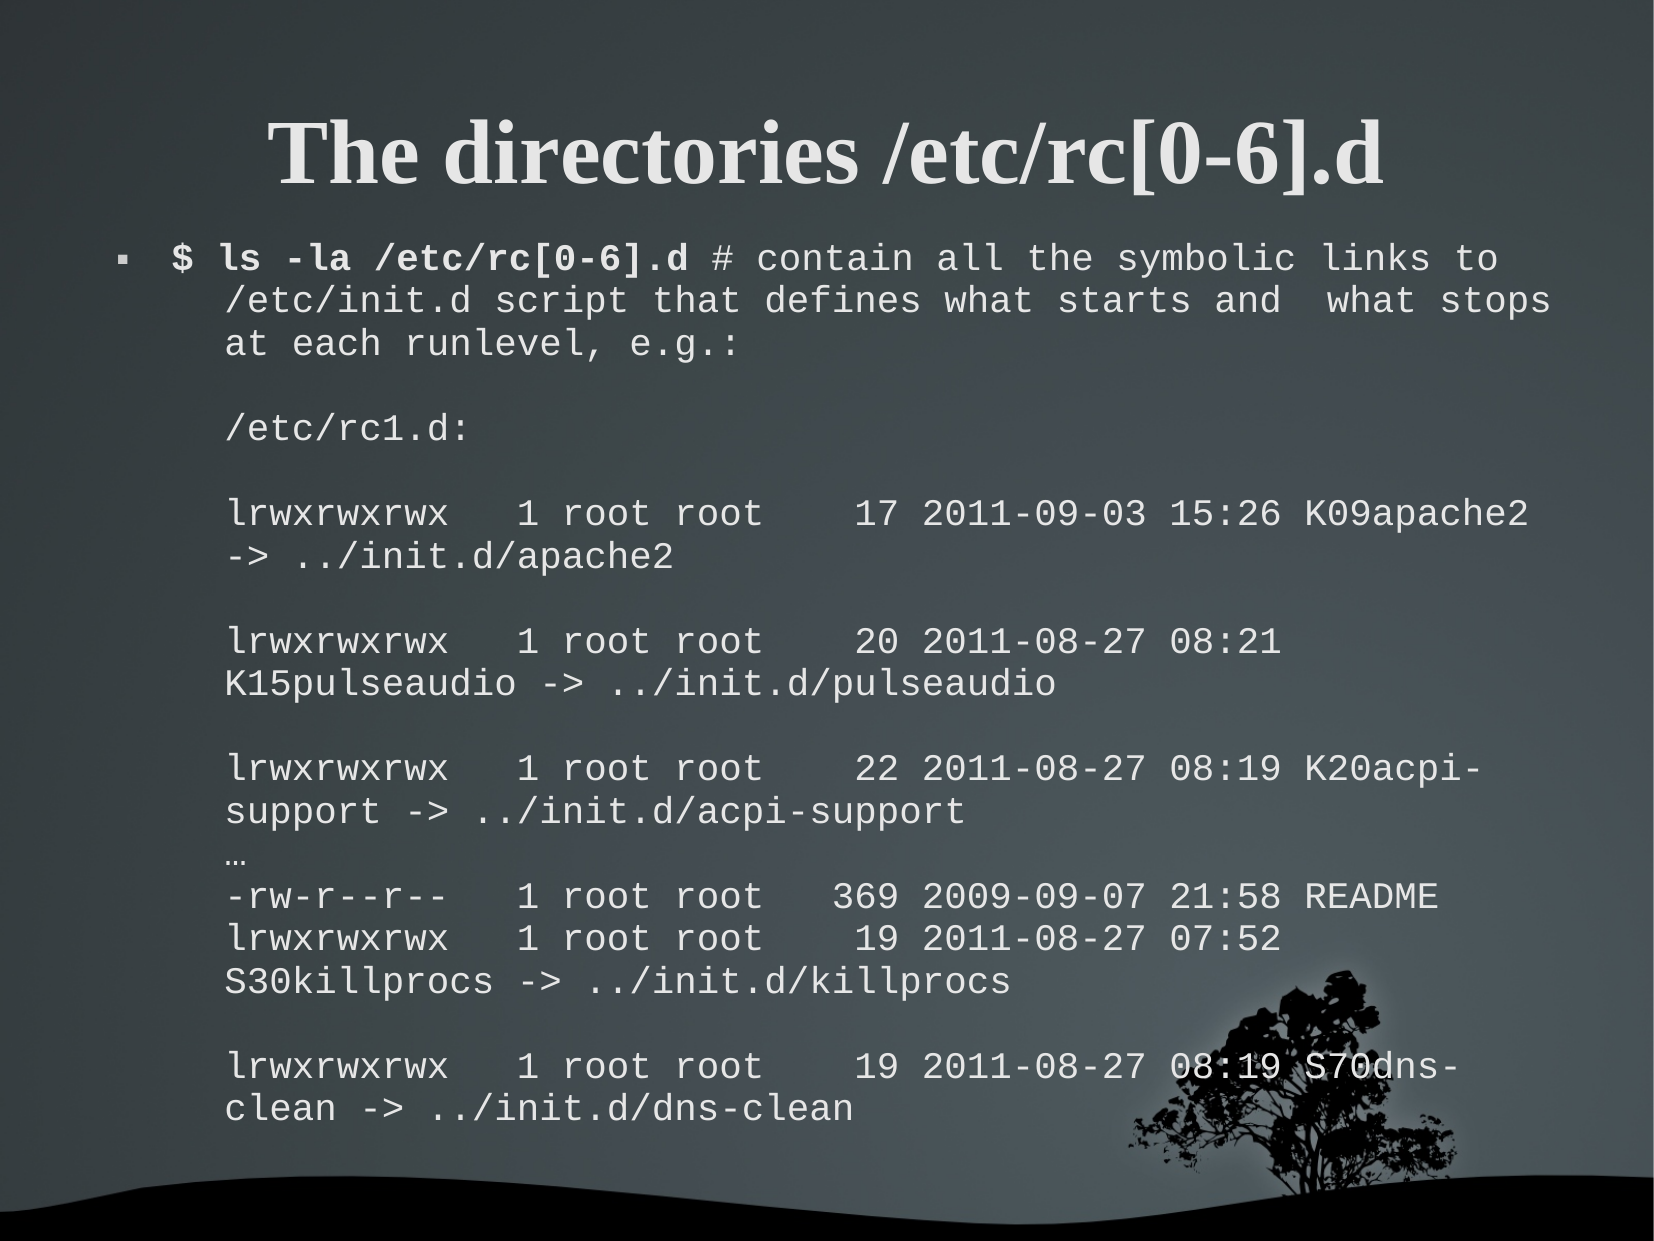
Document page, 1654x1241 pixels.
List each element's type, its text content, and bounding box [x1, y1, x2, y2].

list $ ls -la /etc/rc[0-6].d # contain all the symbolic links to /etc/init.d script that defines what starts and what stops at each runlevel, e.g.: /etc/rc1.d: lrwxrwxrwx 1 root root 17 2011-09-03 15:26 K09apache2 -> ../init.d/apache2 lrwxrwxrwx 1 root root 20 2011-08-27 08:21 K15pulseaudio -> ../init.d/pulseaudio lrwxrwxrwx 1 root root 22 2011-08-27 08:19 K20acpi-support -> ../init.d/acpi-support … -rw-r--r-- 1 root root 369 2009-09-07 21:58 README lrwxrwxrwx 1 root root 19 2011-08-27 07:52 S30killprocs -> ../init.d/killprocs lrwxrwxrwx 1 root root 19 2011-08-27 08:19 S70dns-clean -> ../init.d/dns-clean [82, 239, 1571, 1190]
title The directories /etc/rc[0-6].d [82, 49, 1571, 239]
picture [0, 0, 1654, 1241]
